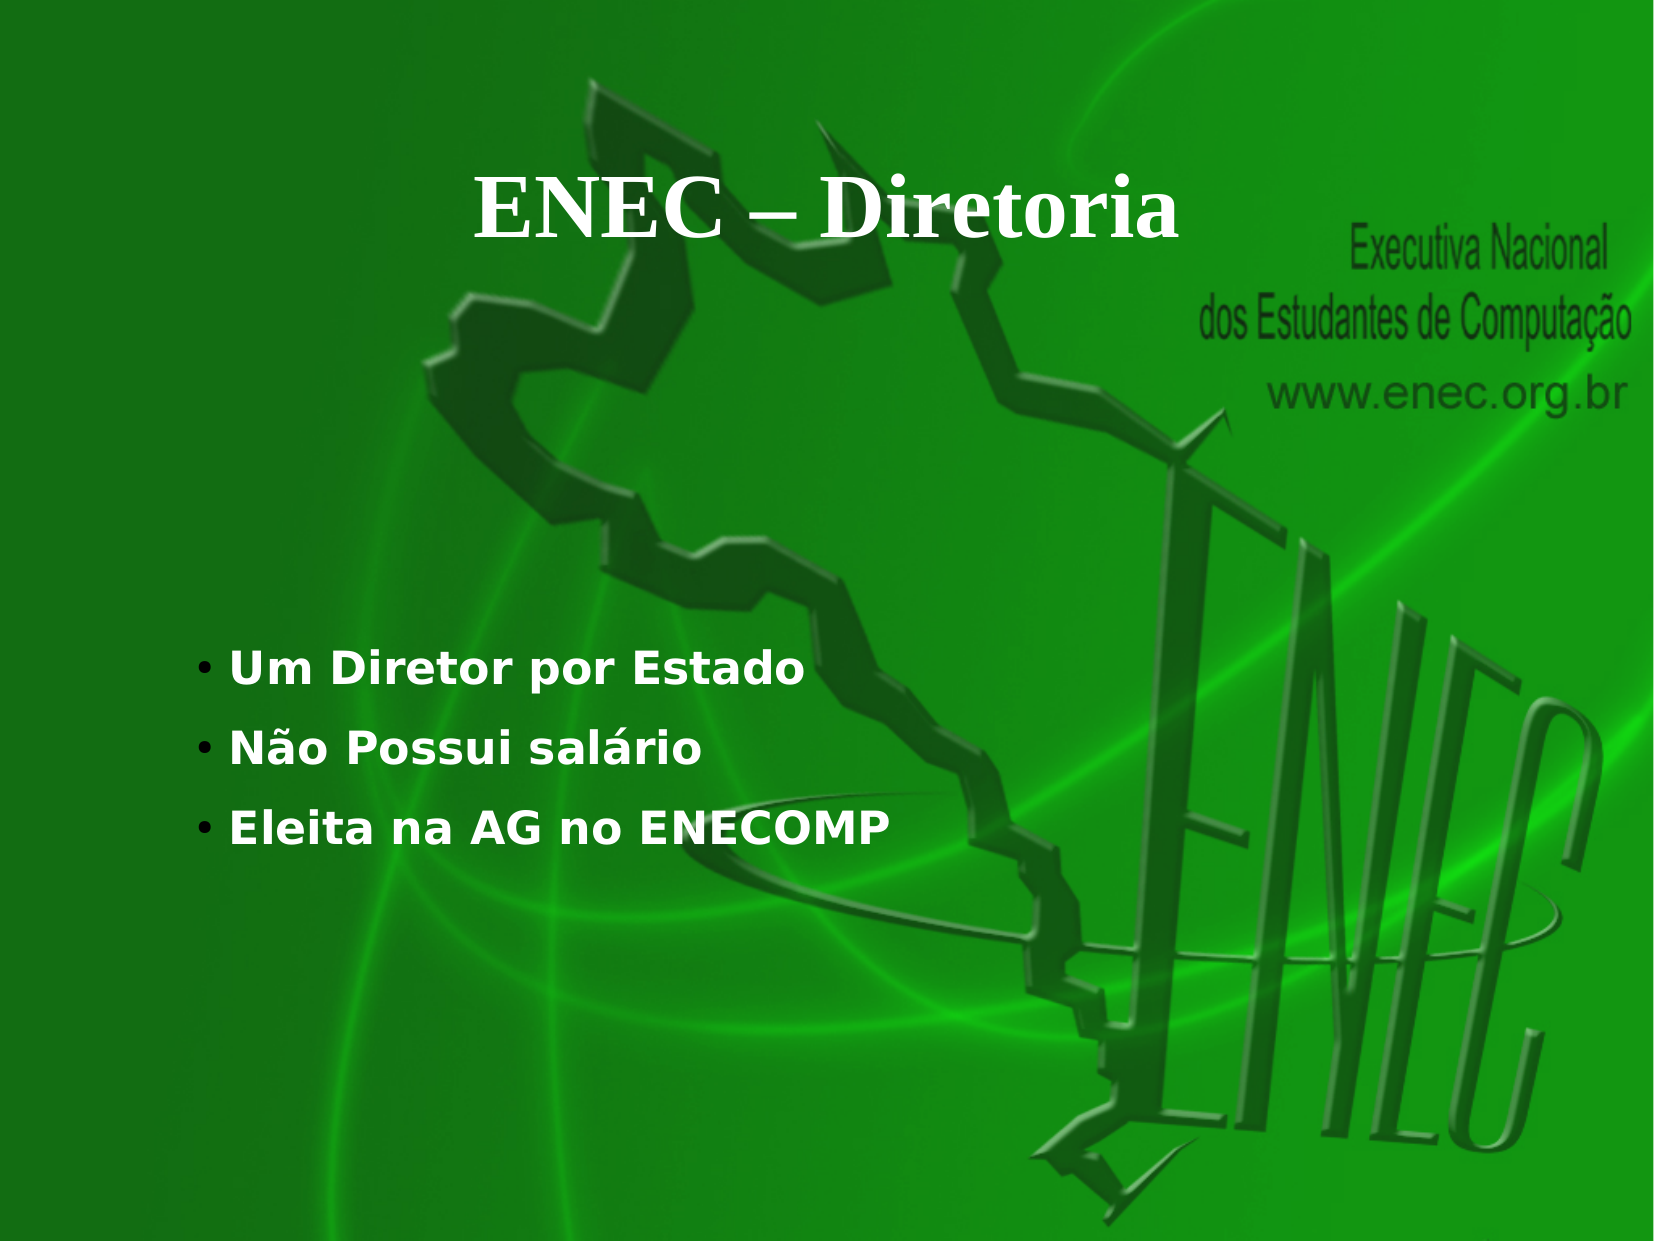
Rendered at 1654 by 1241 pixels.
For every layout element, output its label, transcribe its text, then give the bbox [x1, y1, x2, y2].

text_box Um Diretor por Estado Não Possui salário Eleita na AG no ENECOMP [121, 344, 1534, 1127]
title ENEC – Diretoria [121, 103, 1534, 311]
picture [0, 0, 1654, 1241]
